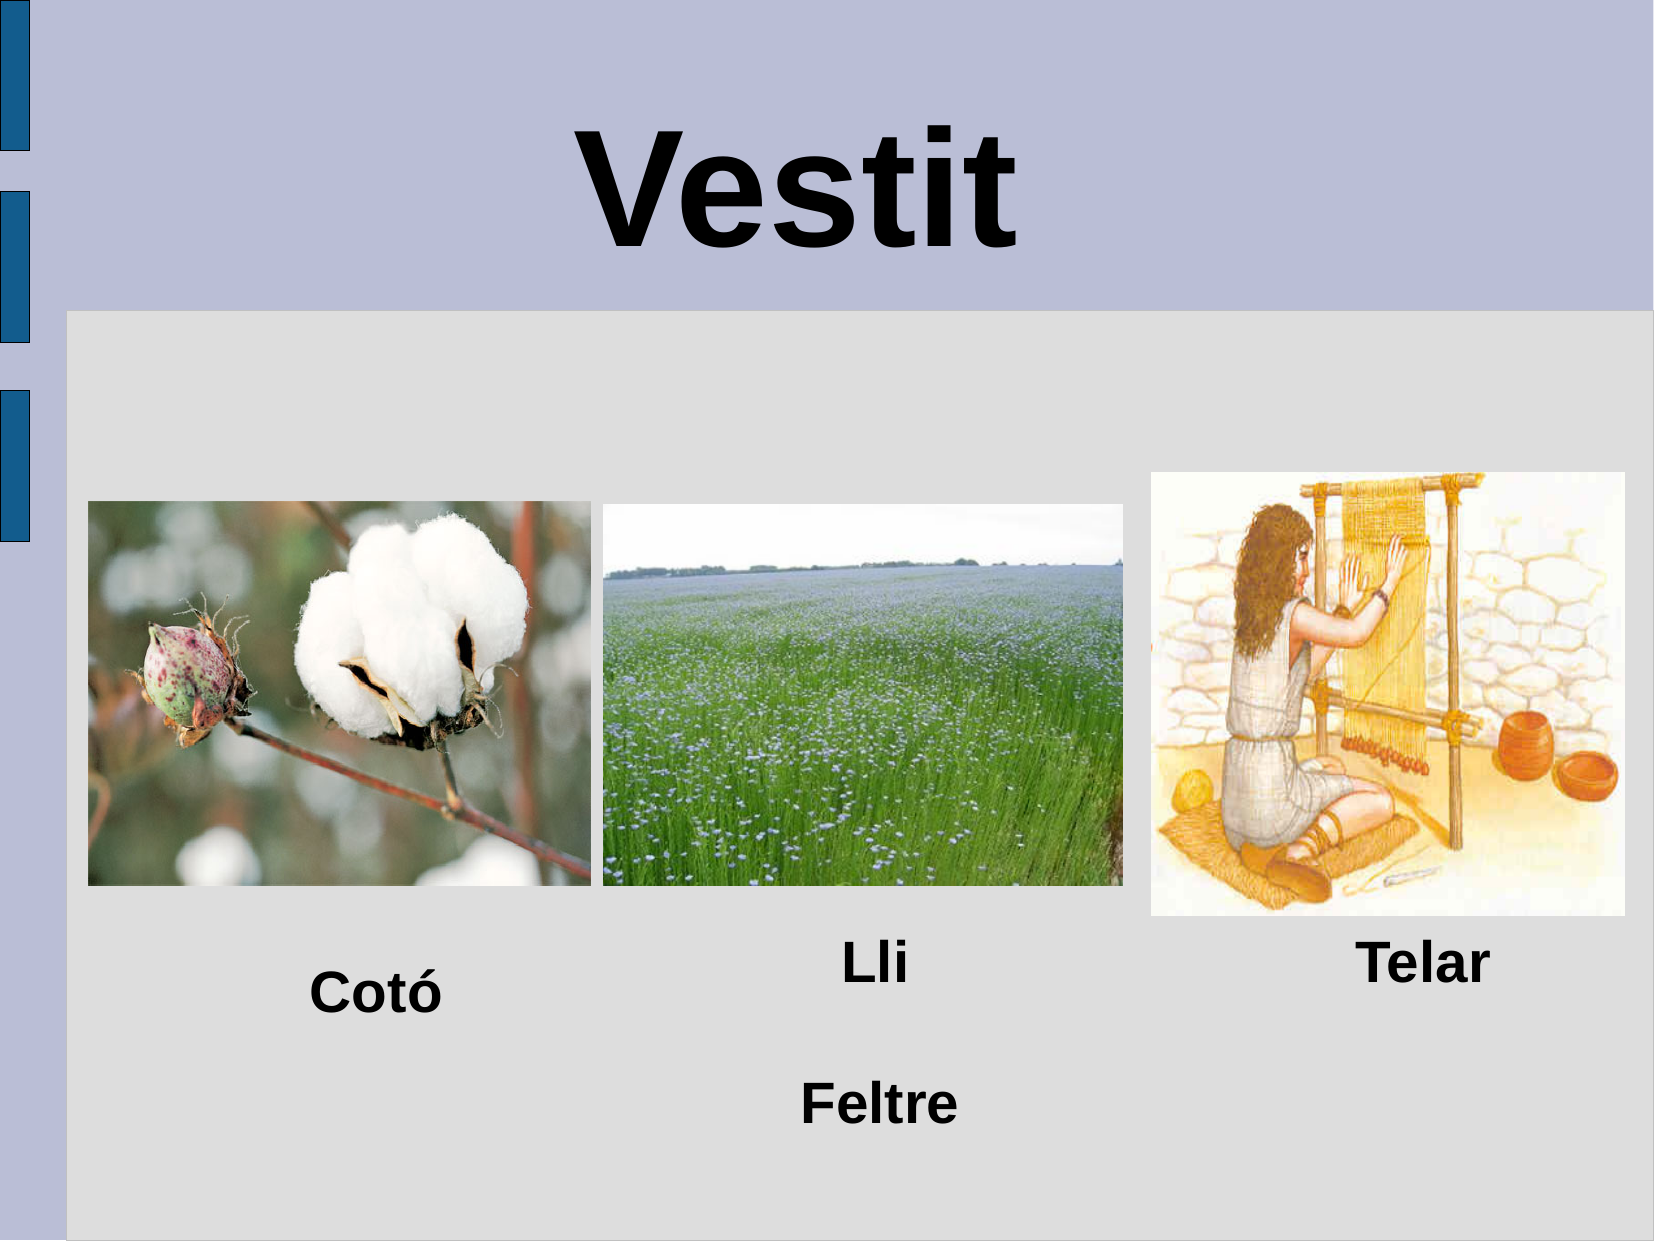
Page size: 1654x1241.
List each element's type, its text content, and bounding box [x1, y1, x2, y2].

text_box Feltre [785, 1062, 975, 1145]
text_box Vestit [559, 88, 1034, 290]
picture [603, 501, 1123, 886]
text_box Lli [826, 922, 925, 1004]
picture [88, 501, 591, 886]
picture [1151, 472, 1625, 916]
text_box Cotó [295, 952, 458, 1034]
text_box Telar [1341, 922, 1506, 1004]
